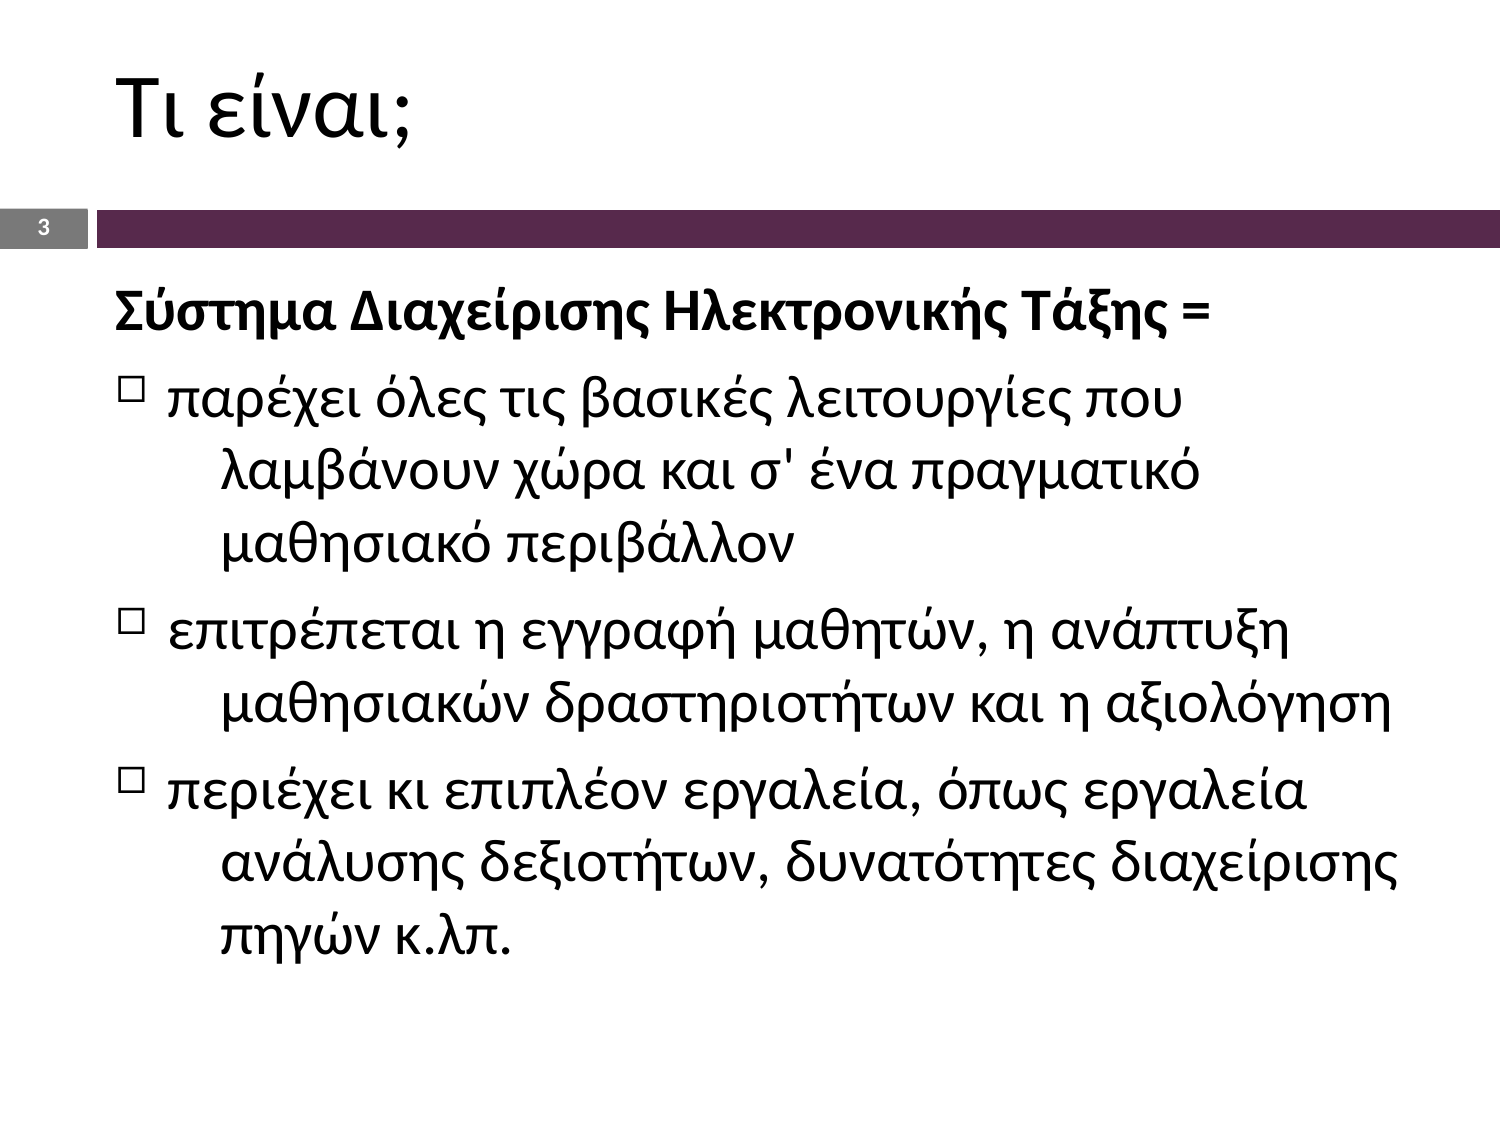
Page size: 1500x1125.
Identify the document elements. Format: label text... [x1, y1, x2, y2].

title Τι είναι; [100, 19, 1438, 182]
text_box 3 [0, 208, 88, 249]
list Σύστημα Διαχείρισης Ηλεκτρονικής Τάξης = παρέχει όλες τις βασικές λειτουργίες που λαμβάνουν χώρα και σ' ένα πραγματικό μαθησιακό περιβάλλον επιτρέπεται η εγγραφή μαθητών, η ανάπτυξη μαθησιακών δραστηριοτήτων και η αξιολόγηση περιέχει κι επιπλέον εργαλεία, όπως εργαλεία ανάλυσης δεξιοτήτων, δυνατότητες διαχείρισης πηγών κ.λπ. [100, 262, 1438, 1000]
